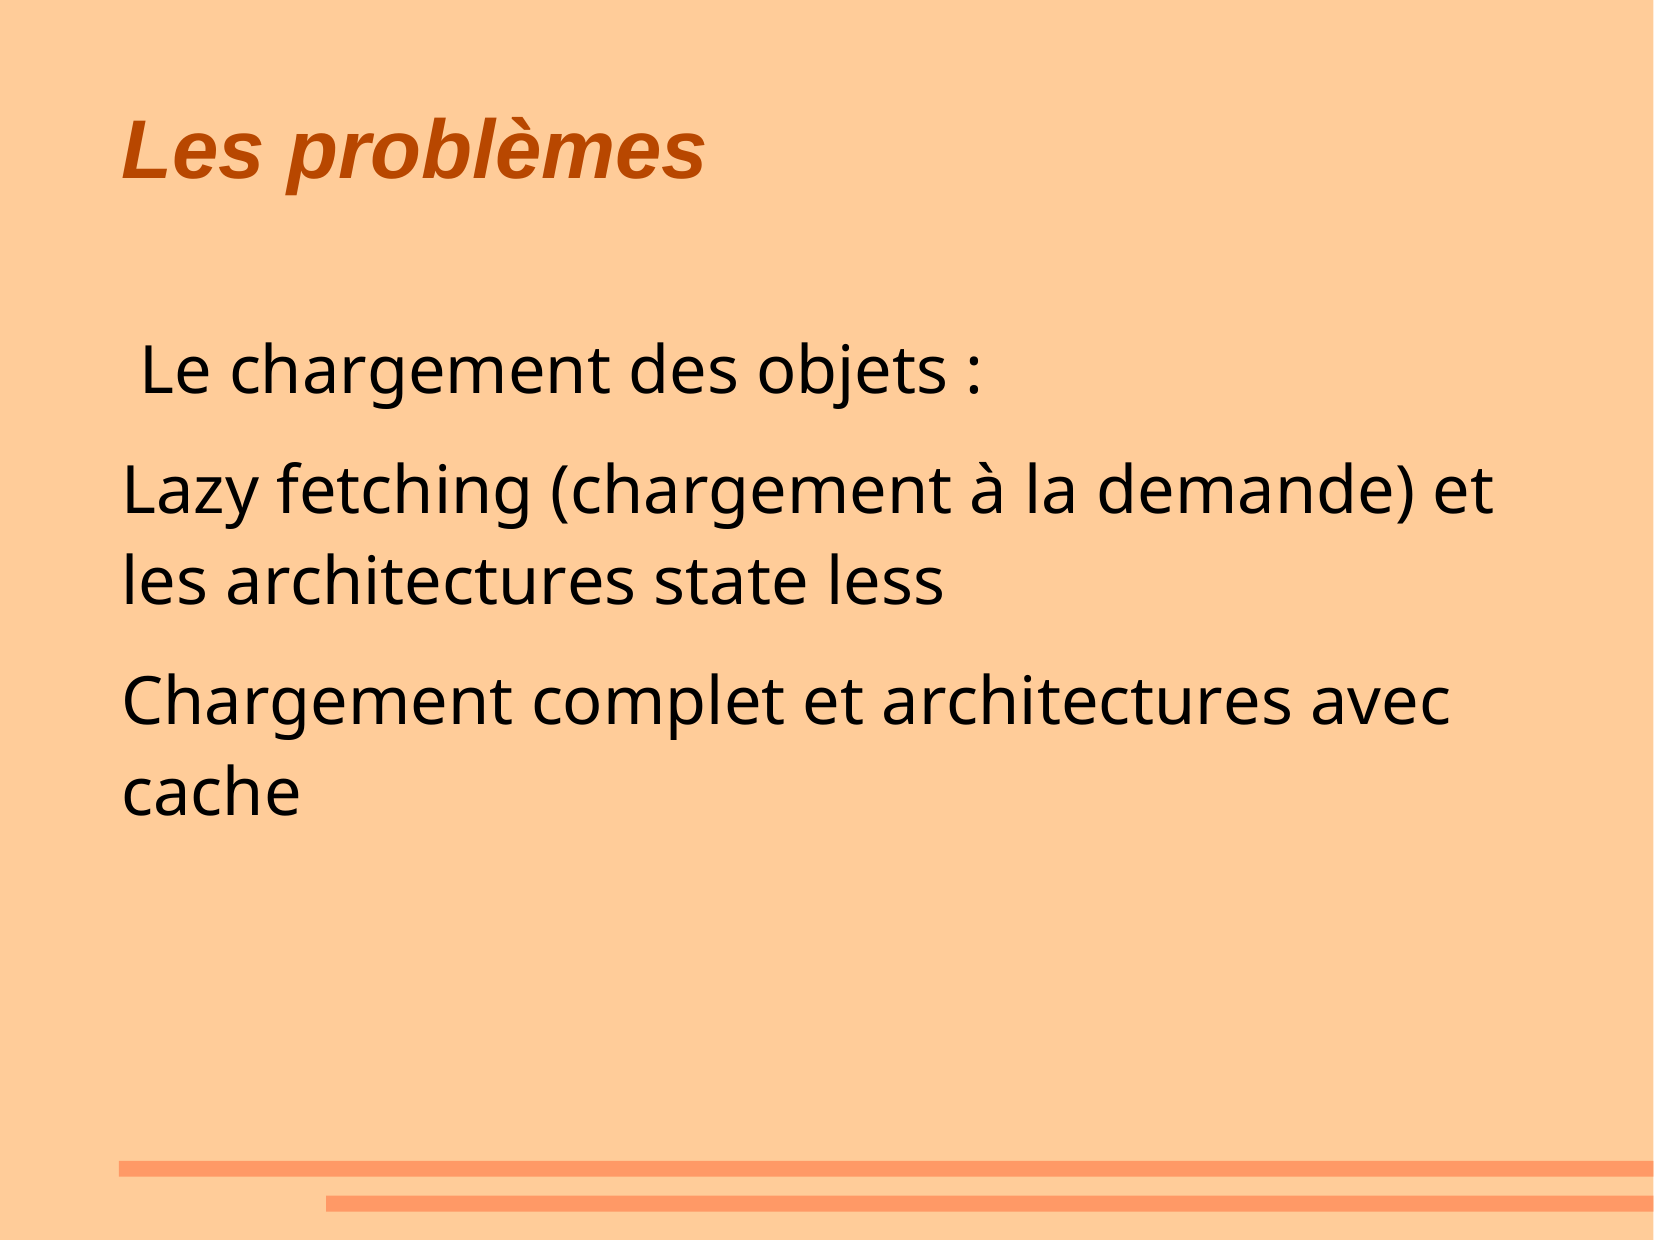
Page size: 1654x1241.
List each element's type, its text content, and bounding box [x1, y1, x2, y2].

title Les problèmes [121, 46, 1534, 254]
list Le chargement des objets : Lazy fetching (chargement à la demande) et les architectures state less Chargement complet et architectures avec cache [121, 322, 1561, 947]
